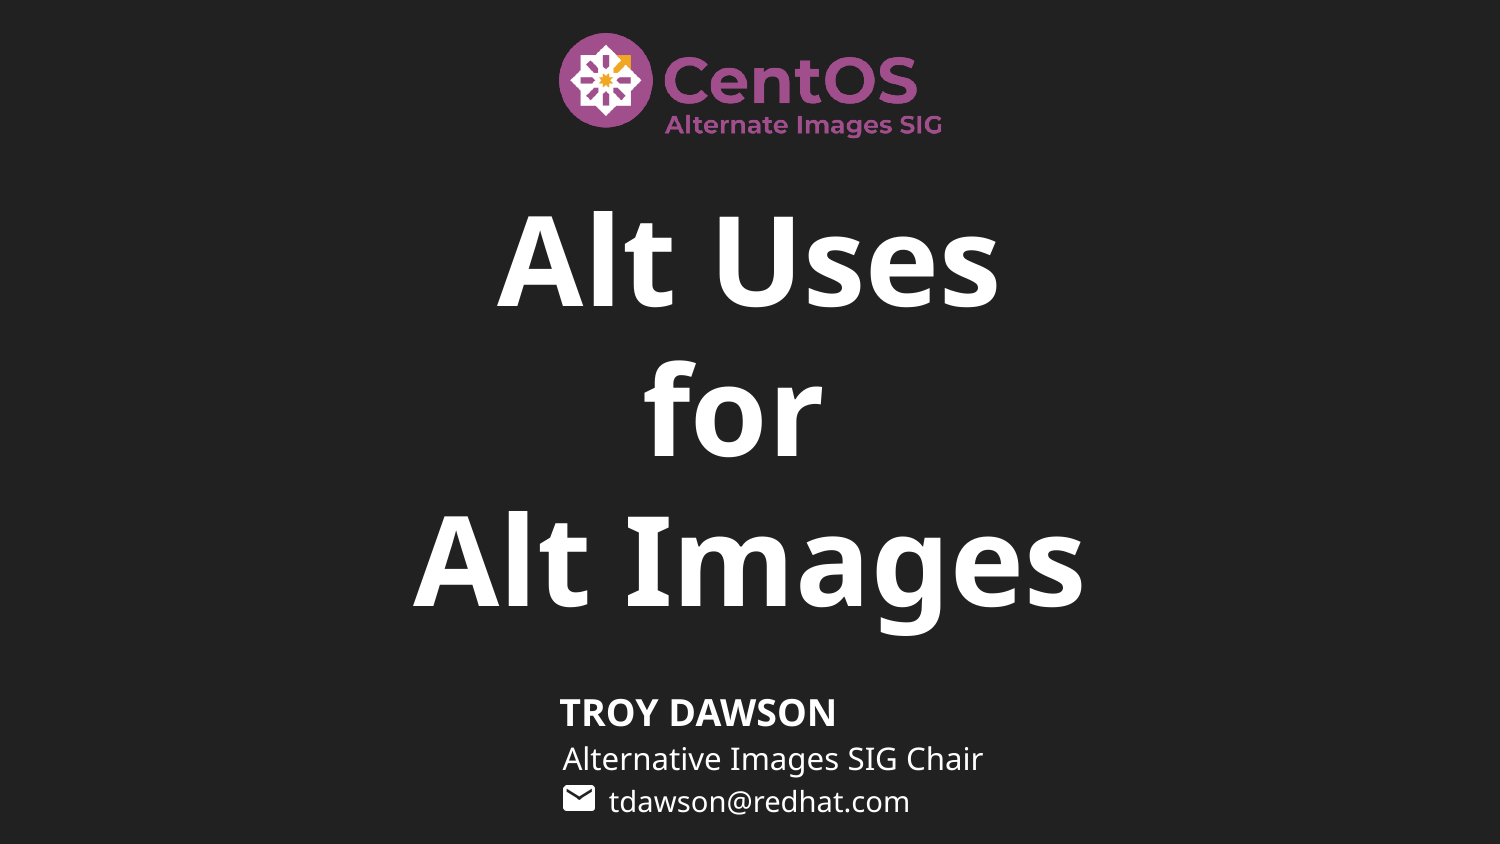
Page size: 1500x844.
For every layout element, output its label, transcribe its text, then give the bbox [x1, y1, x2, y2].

text_box TROY DAWSON [544, 677, 1016, 742]
text_box tdawson@redhat.com [594, 776, 1056, 820]
text_box Alternative Images SIG Chair [547, 732, 1087, 786]
picture [563, 785, 595, 811]
picture [544, 18, 956, 153]
text_box Alt Uses for Alt Images [174, 166, 1326, 647]
